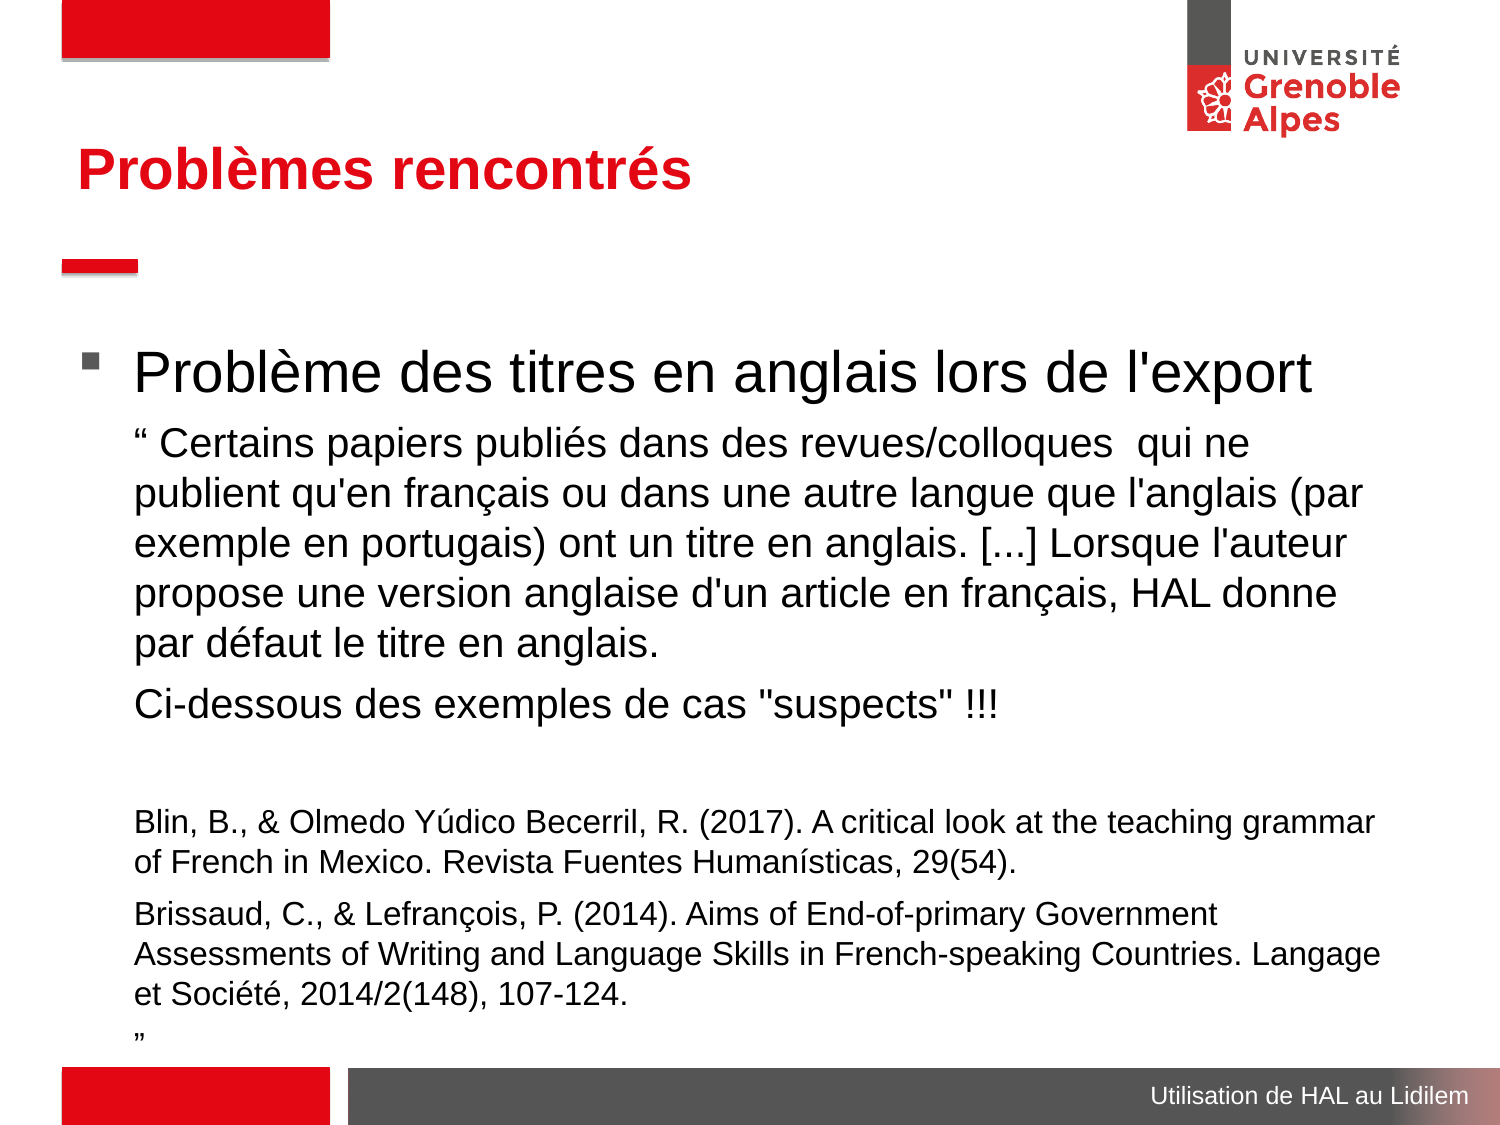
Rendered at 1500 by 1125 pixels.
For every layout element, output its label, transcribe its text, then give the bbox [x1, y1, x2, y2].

picture [1187, 0, 1400, 73]
list Problème des titres en anglais lors de l'export “ Certains papiers publiés dans des revues/colloques qui ne publient qu'en français ou dans une autre langue que l'anglais (par exemple en portugais) ont un titre en anglais. [...] Lorsque l'auteur propose une version anglaise d'un article en français, HAL donne par défaut le titre en anglais. Ci-dessous des exemples de cas "suspects" !!! Blin, B., & Olmedo Yúdico Becerril, R. (2017). A critical look at the teaching grammar of French in Mexico. Revista Fuentes Humanísticas, 29(54). Brissaud, C., & Lefrançois, P. (2014). Aims of End-of-primary Government Assessments of Writing and Language Skills in French-speaking Countries. Langage et Société, 2014/2(148), 107‑124. ” [62, 326, 1400, 681]
title Problèmes rencontrés [62, 73, 1400, 261]
footer Utilisation de HAL au Lidilem [1009, 1065, 1485, 1125]
